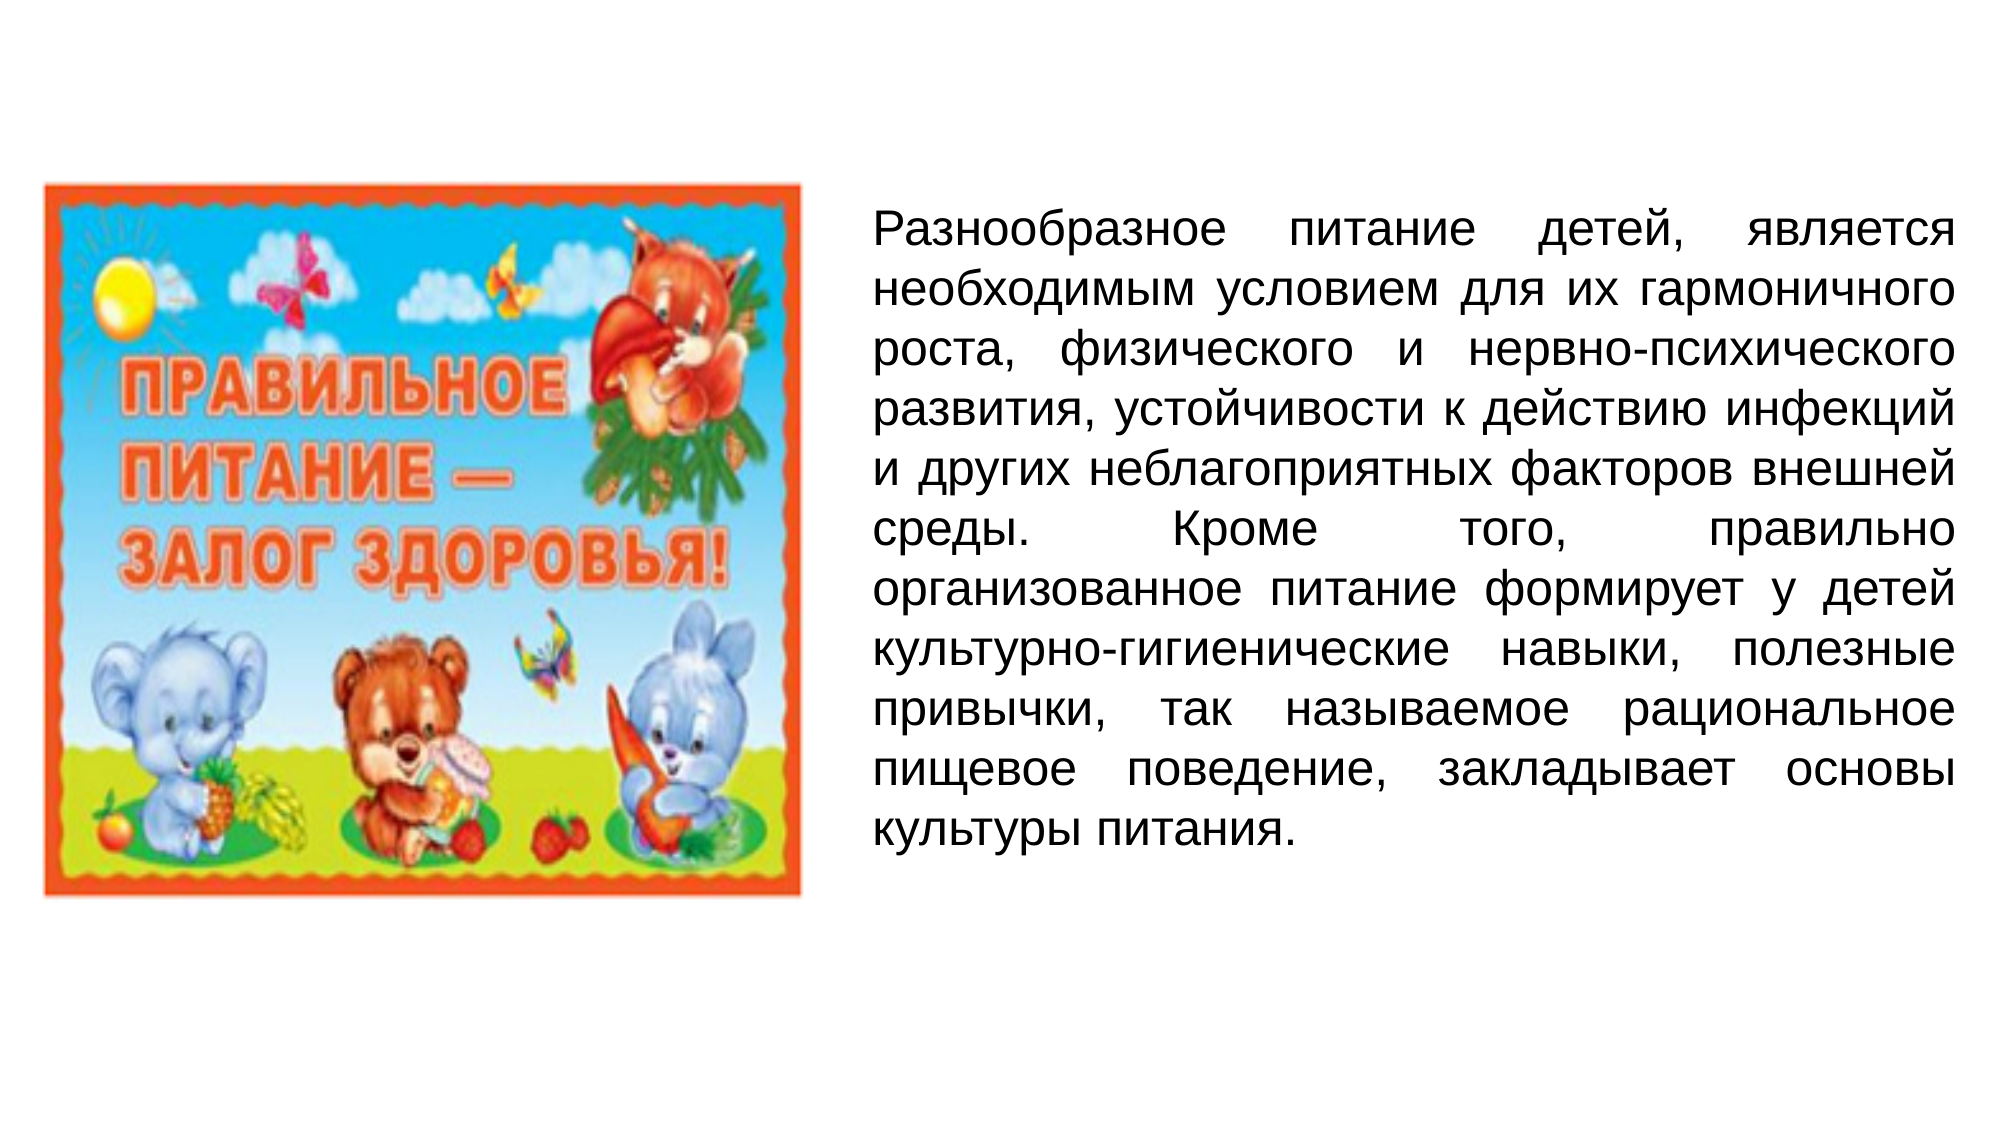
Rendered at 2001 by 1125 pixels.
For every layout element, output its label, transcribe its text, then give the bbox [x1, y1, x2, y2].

text_box Разнообразное питание детей, является необходимым условием для их гармоничного роста, физического и нервно-психического развития, устойчивости к действию инфекций и других неблагоприятных факторов внешней среды. Кроме того, правильно организованное питание формирует у детей культурно-гигиенические навыки, полезные привычки, так называемое рациональное пищевое поведение, закладывает основы культуры питания. [857, 187, 1975, 870]
picture [41, 180, 806, 903]
